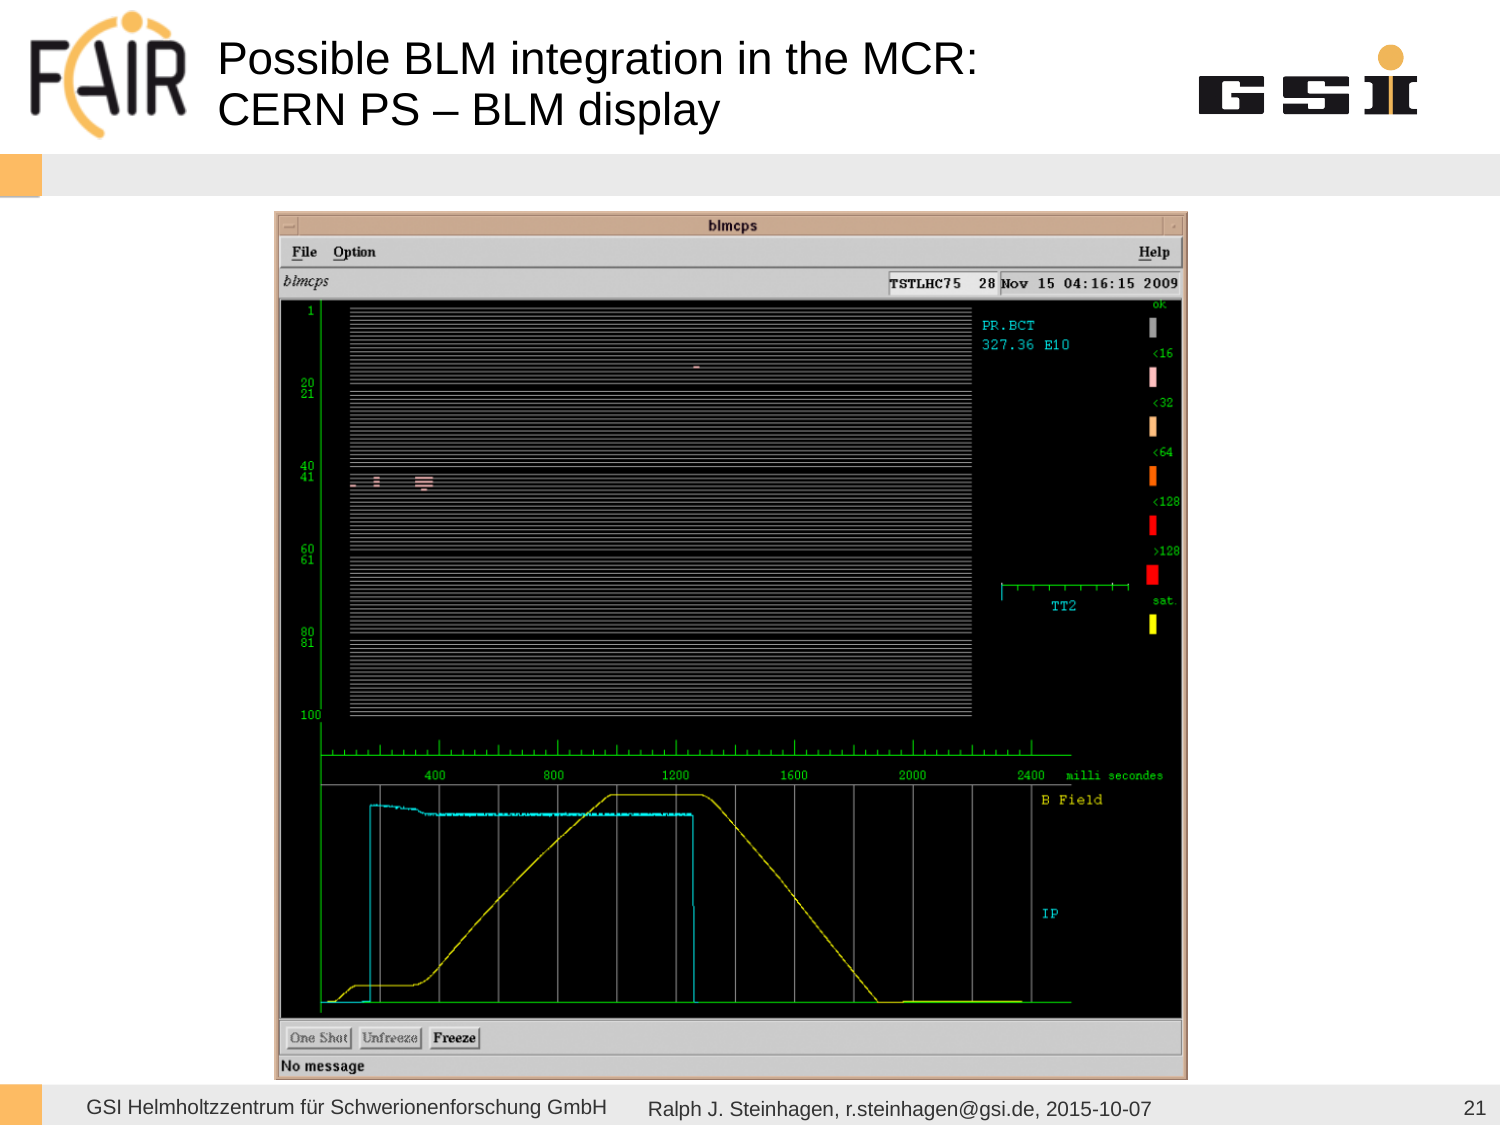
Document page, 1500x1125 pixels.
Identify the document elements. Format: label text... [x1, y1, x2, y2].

picture [30, 9, 187, 141]
title Possible BLM integration in the MCR: CERN PS – BLM display [217, 20, 1109, 147]
picture [274, 211, 1188, 1080]
picture [1197, 42, 1419, 117]
